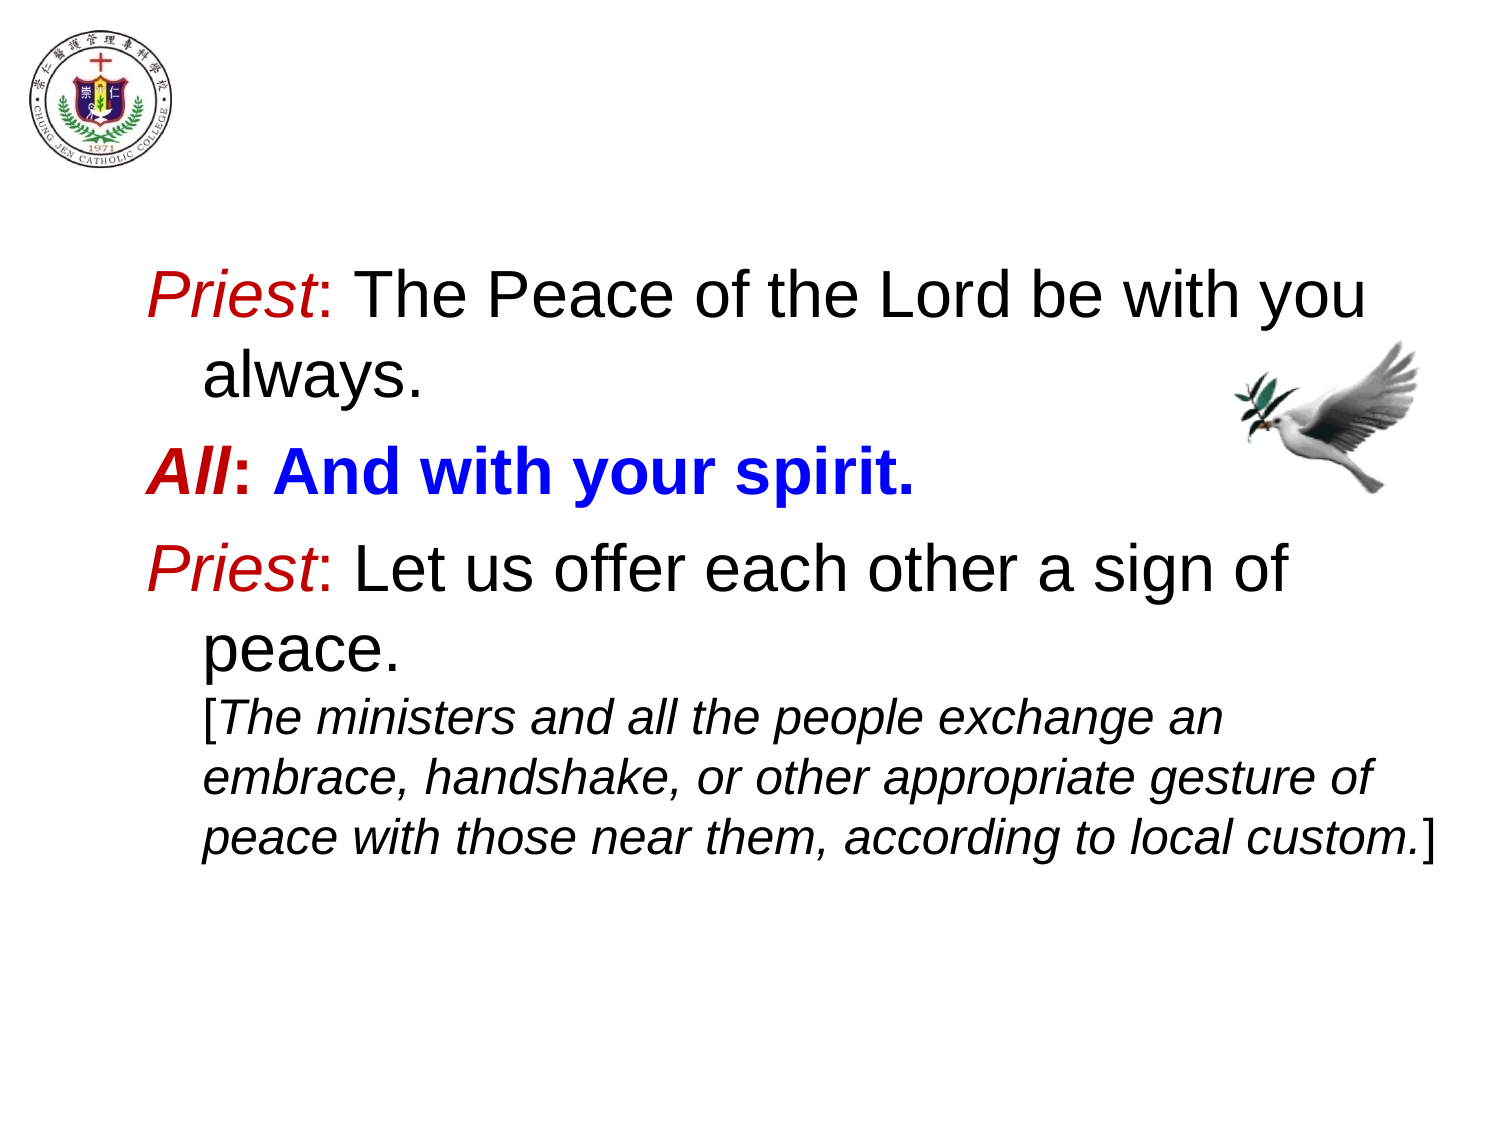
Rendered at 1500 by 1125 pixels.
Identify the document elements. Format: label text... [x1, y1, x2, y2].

list Priest: The Peace of the Lord be with you always. All: And with your spirit. Priest: Let us offer each other a sign of peace. [The ministers and all the people exchange an embrace, handshake, or other appropriate gesture of peace with those near them, according to local custom.] [75, 243, 1459, 1005]
picture [1222, 338, 1440, 545]
